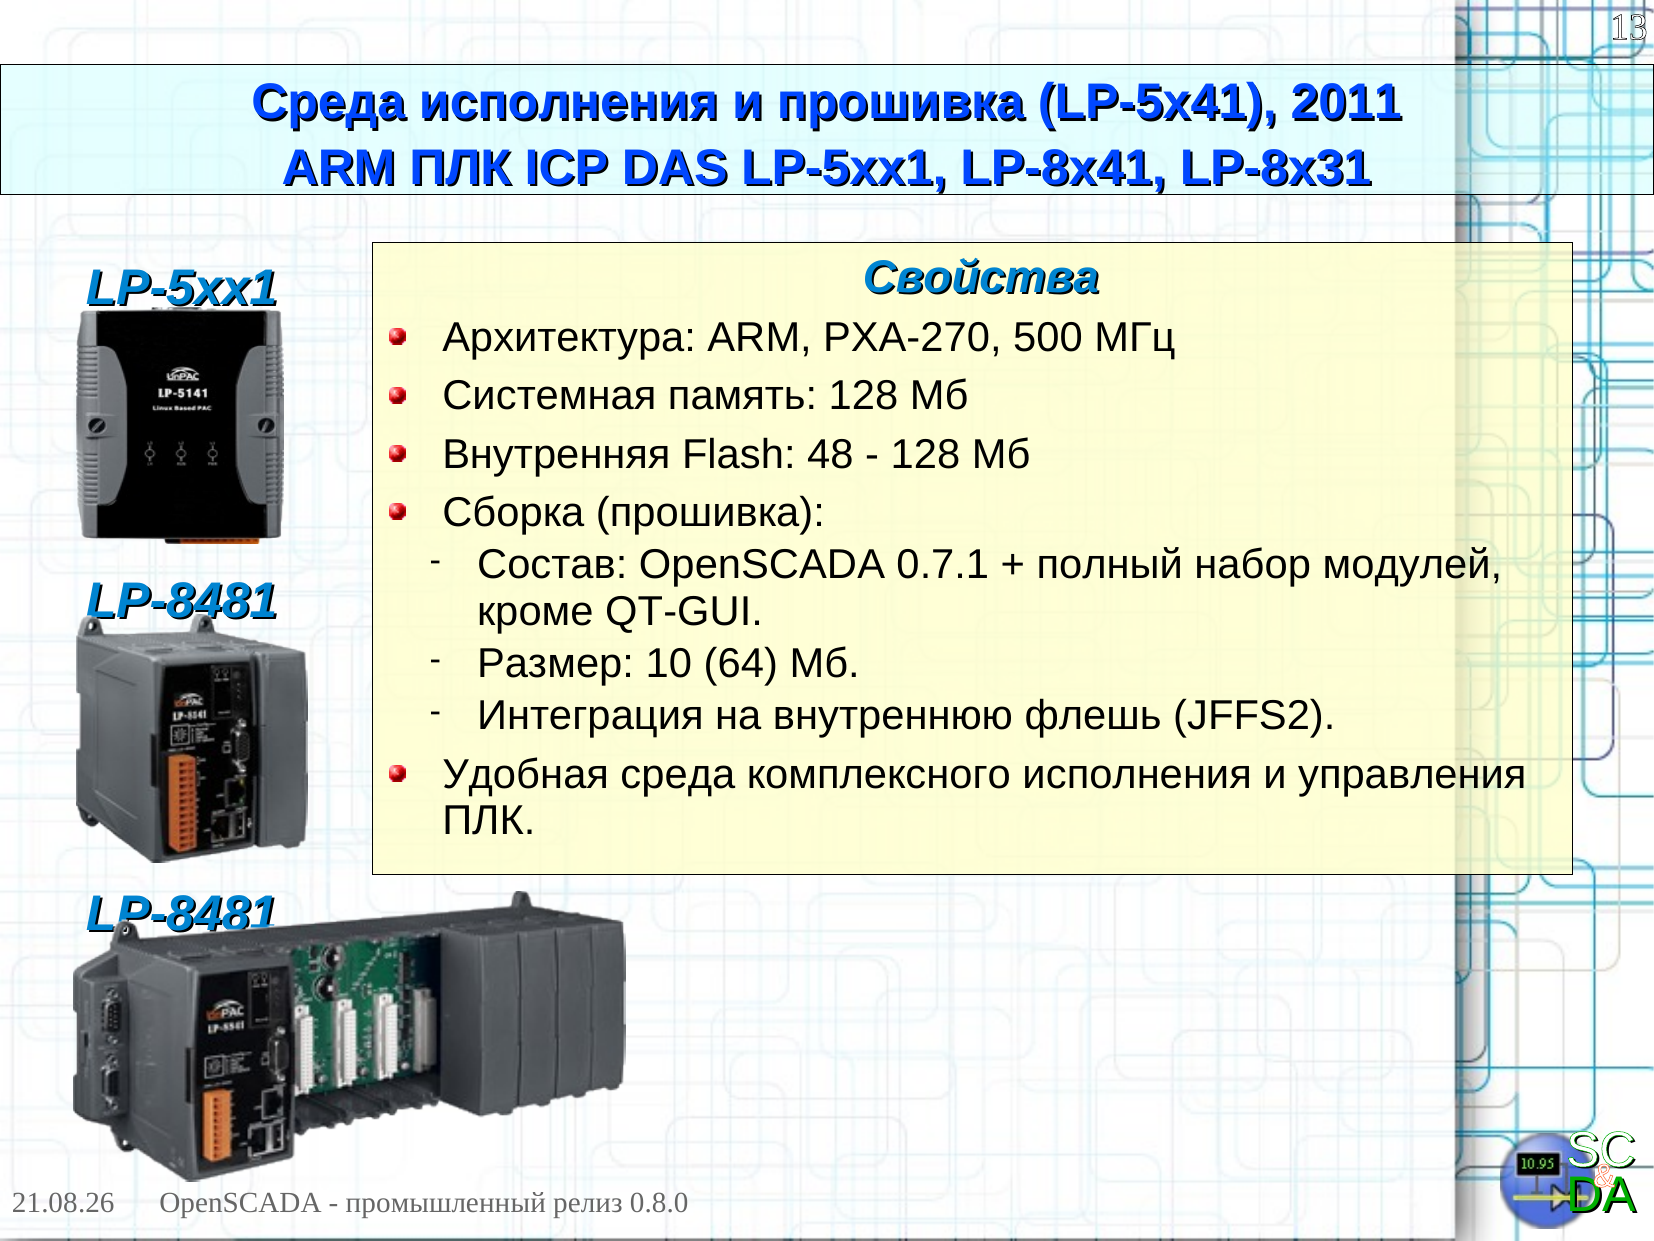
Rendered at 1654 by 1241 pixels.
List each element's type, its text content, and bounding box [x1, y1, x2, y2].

picture [0, 195, 1654, 1241]
text_box LP-5xx1 [70, 249, 298, 306]
text_box LP-8481 [70, 875, 298, 932]
title Среда исполнения и прошивка (LP-5x41), 2011 ARM ПЛК ICP DAS LP-5xx1, LP-8x41, LP-8x31 [0, 68, 1654, 190]
list Свойства Архитектура: ARM, PXA-270, 500 МГц Системная память: 128 Мб Внутренняя Flash: 48 - 128 Мб Сборка (прошивка): Состав: OpenSCADA 0.7.1 + полный набор модулей, кроме QT-GUI. Размер: 10 (64) Мб. Интеграция на внутреннюю флешь (JFFS2). Удобная среда комплексного исполнения и управления ПЛК. [372, 242, 1573, 875]
text_box LP-8481 [70, 562, 298, 619]
picture [0, 0, 1654, 64]
